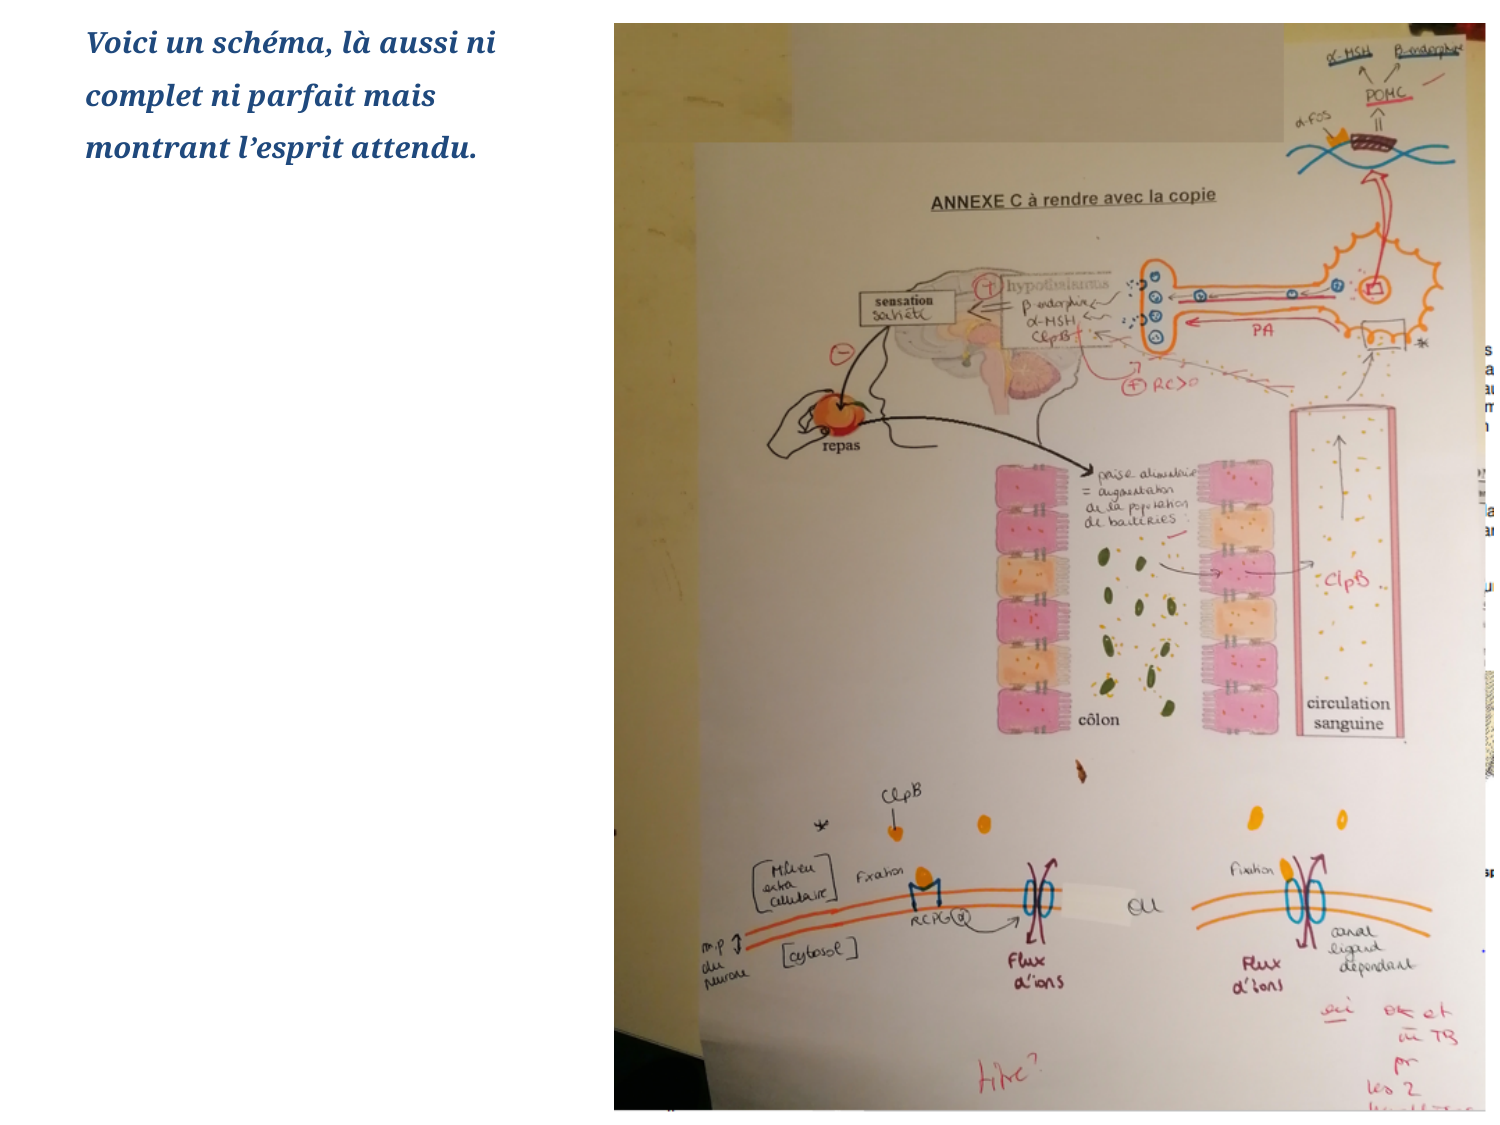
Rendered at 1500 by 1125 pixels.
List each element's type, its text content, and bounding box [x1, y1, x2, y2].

picture [614, 23, 1494, 1120]
text_box Voici un schéma, là aussi ni complet ni parfait mais montrant l’esprit attendu. [23, 0, 567, 225]
